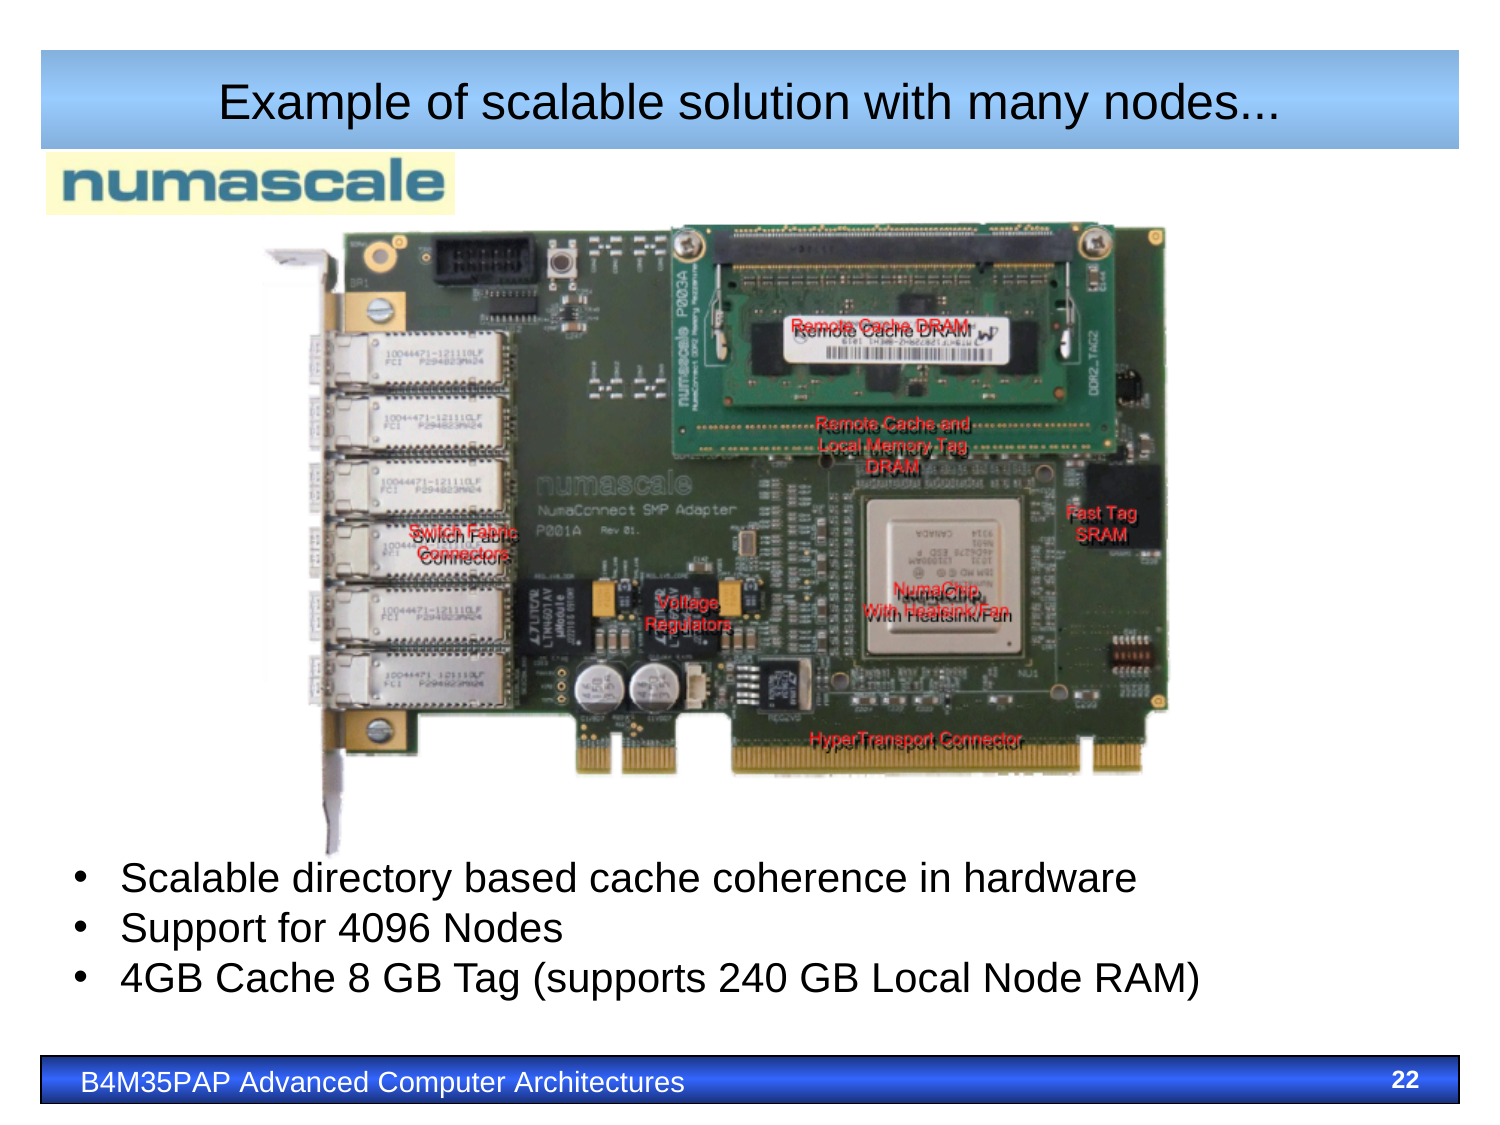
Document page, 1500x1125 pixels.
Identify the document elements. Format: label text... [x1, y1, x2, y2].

text_box Scalable directory based cache coherence in hardware Support for 4096 Nodes 4GB Cache 8 GB Tag (supports 240 GB Local Node RAM) [58, 843, 1453, 1009]
title Example of scalable solution with many nodes... [41, 50, 1459, 149]
picture [46, 152, 1195, 843]
